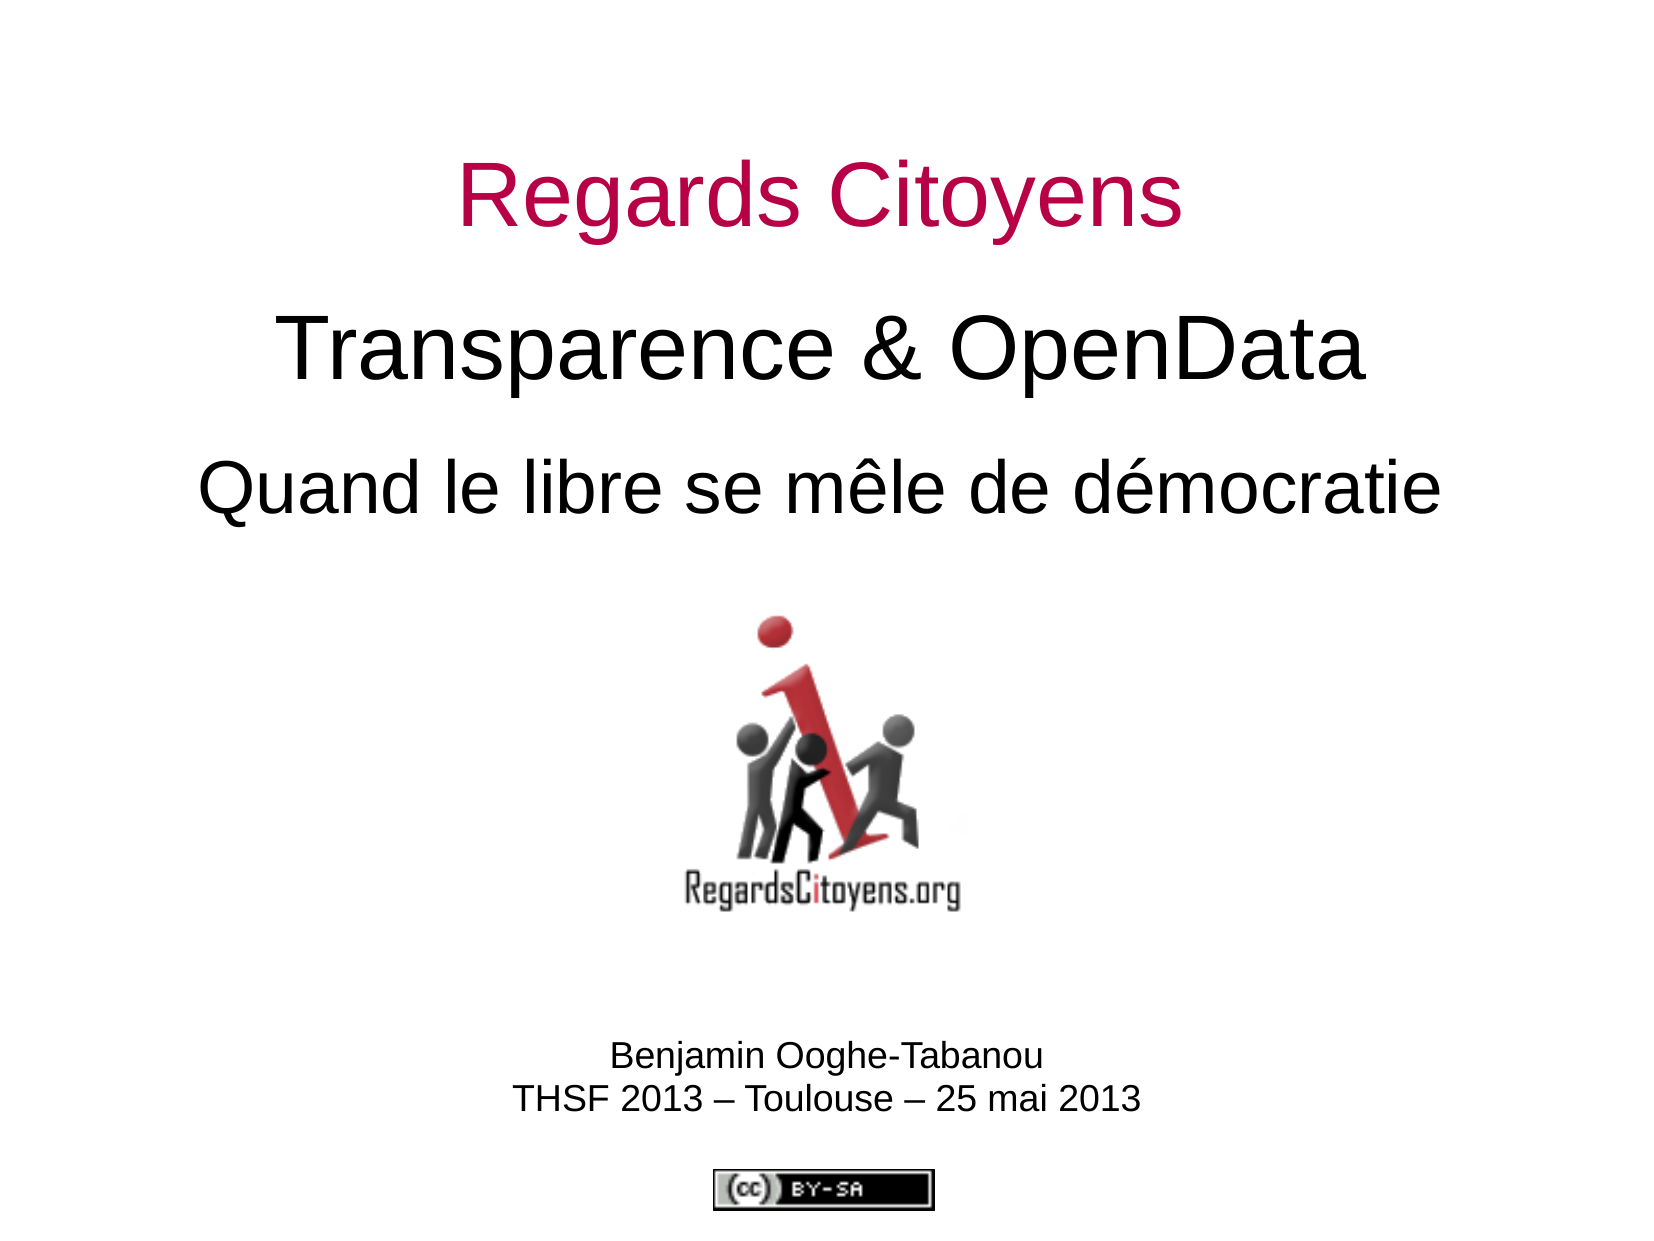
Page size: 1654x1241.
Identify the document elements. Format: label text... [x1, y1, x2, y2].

title Regards Citoyens Transparence & OpenData Quand le libre se mêle de démocratie [76, 142, 1565, 530]
picture [679, 602, 967, 916]
text_box Benjamin Ooghe-Tabanou THSF 2013 – Toulouse – 25 mai 2013 [0, 1027, 1654, 1127]
picture [713, 1169, 935, 1211]
